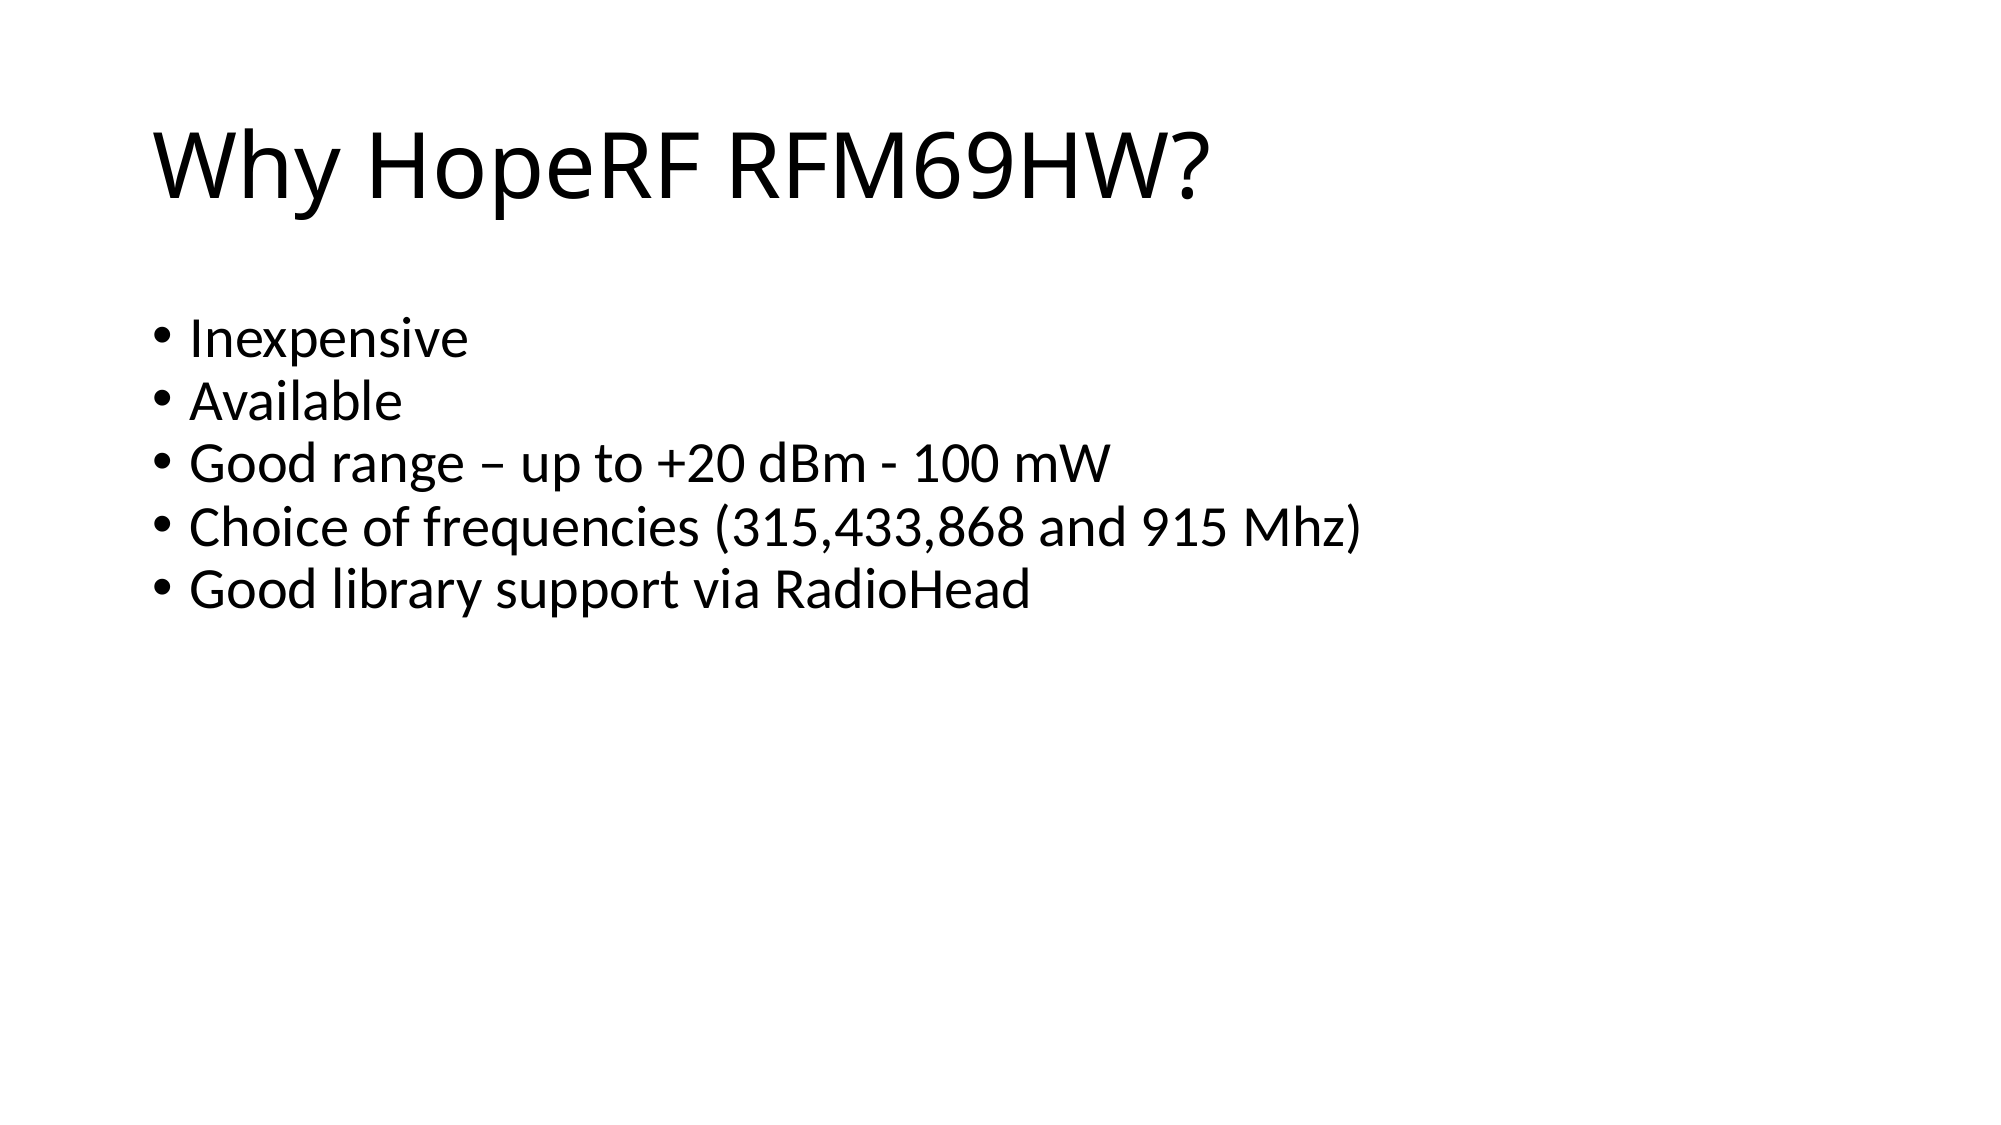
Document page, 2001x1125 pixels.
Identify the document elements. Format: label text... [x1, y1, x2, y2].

text_box Why HopeRF RFM69HW? [137, 59, 1863, 278]
text_box Inexpensive Available Good range – up to +20 dBm - 100 mW Choice of frequencies (315,433,868 and 915 Mhz) Good library support via RadioHead [137, 299, 1863, 1014]
